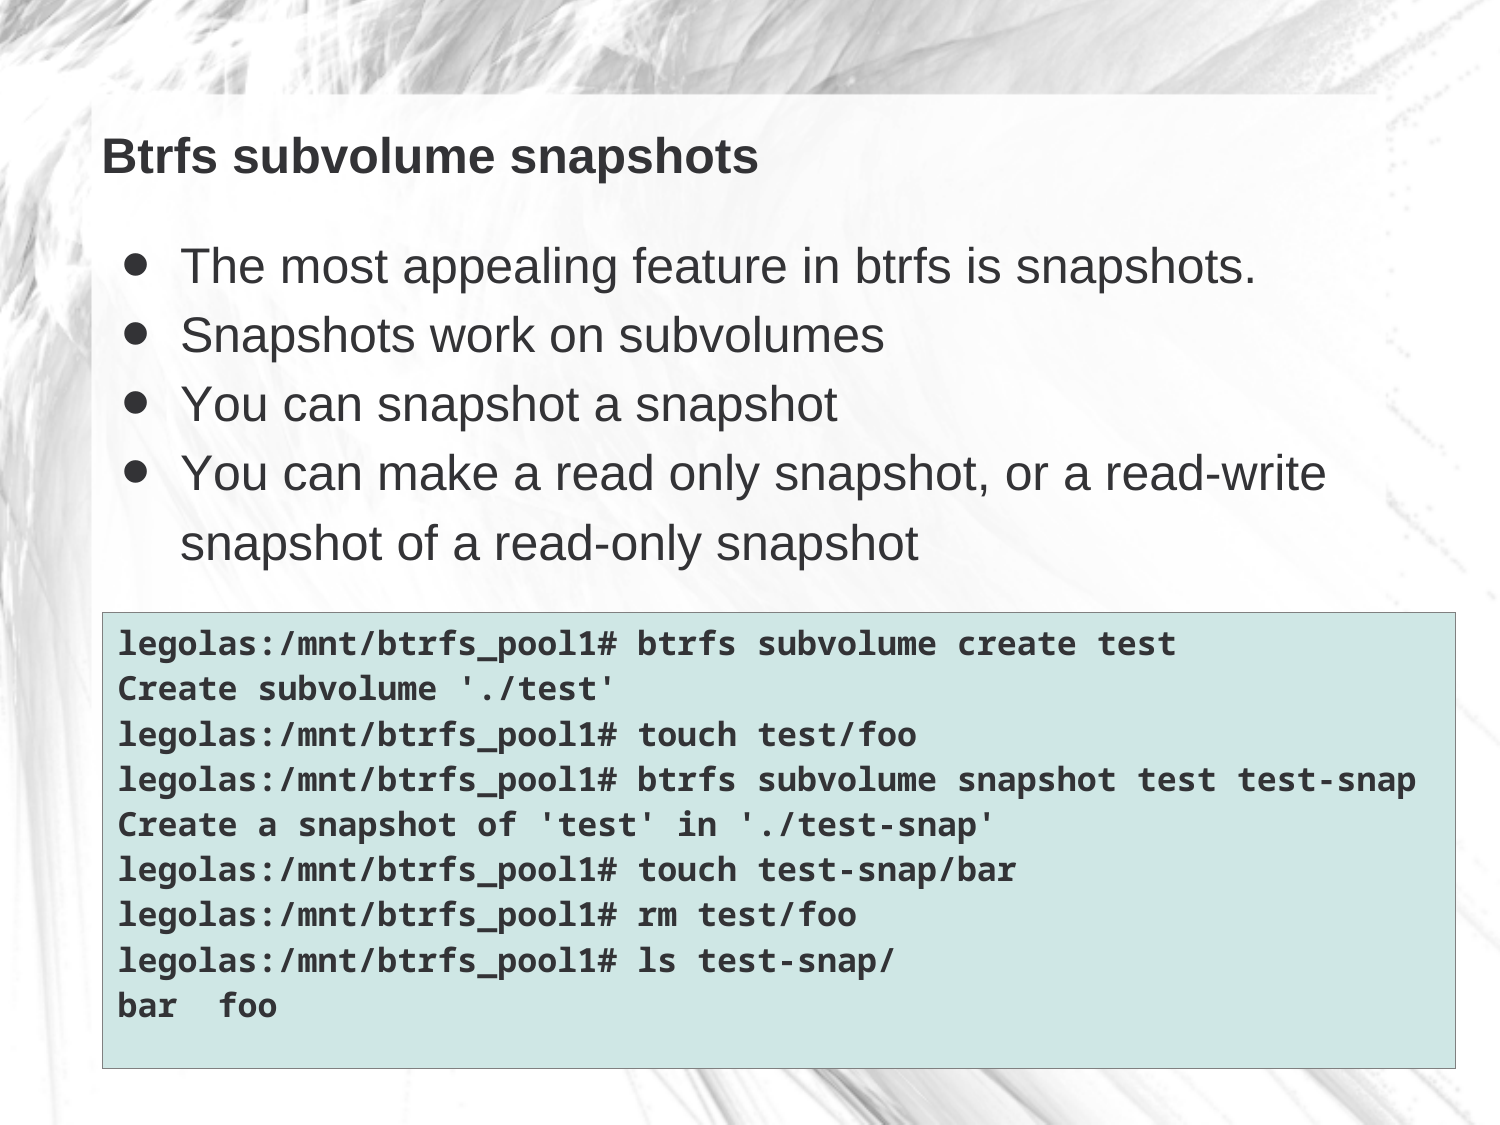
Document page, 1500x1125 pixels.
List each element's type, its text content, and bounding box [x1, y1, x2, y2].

title Btrfs subvolume snapshots [61, 108, 1412, 205]
list The most appealing feature in btrfs is snapshots. Snapshots work on subvolumes You can snapshot a snapshot You can make a read only snapshot, or a read-write snapshot of a read-only snapshot [90, 210, 1440, 601]
picture [0, 0, 1500, 1125]
text_box legolas:/mnt/btrfs_pool1# btrfs subvolume create test Create subvolume './test' legolas:/mnt/btrfs_pool1# touch test/foo legolas:/mnt/btrfs_pool1# btrfs subvolume snapshot test test-snap Create a snapshot of 'test' in './test-snap' legolas:/mnt/btrfs_pool1# touch test-snap/bar legolas:/mnt/btrfs_pool1# rm test/foo legolas:/mnt/btrfs_pool1# ls test-snap/ bar foo [102, 612, 1456, 1003]
